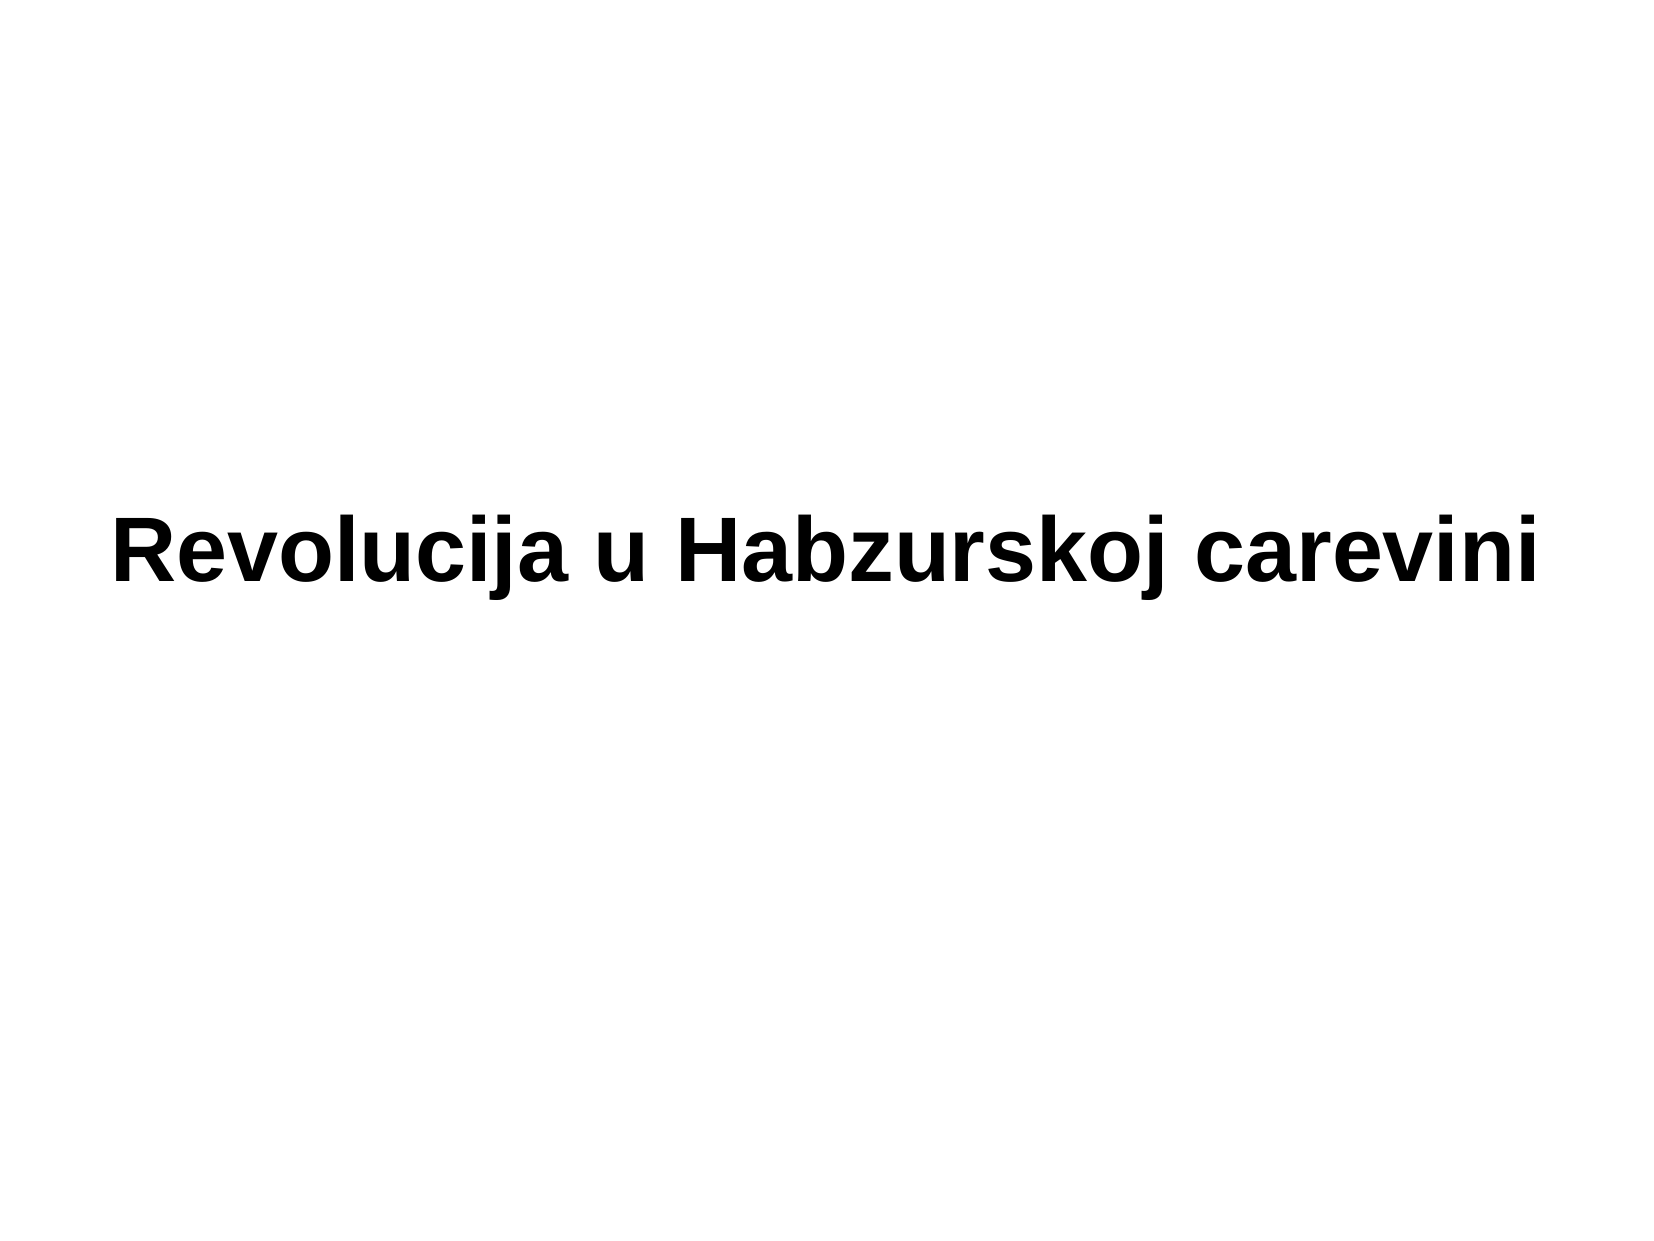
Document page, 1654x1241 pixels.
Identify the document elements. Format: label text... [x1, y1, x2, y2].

title Revolucija u Habzurskoj carevini [82, 49, 1571, 1051]
